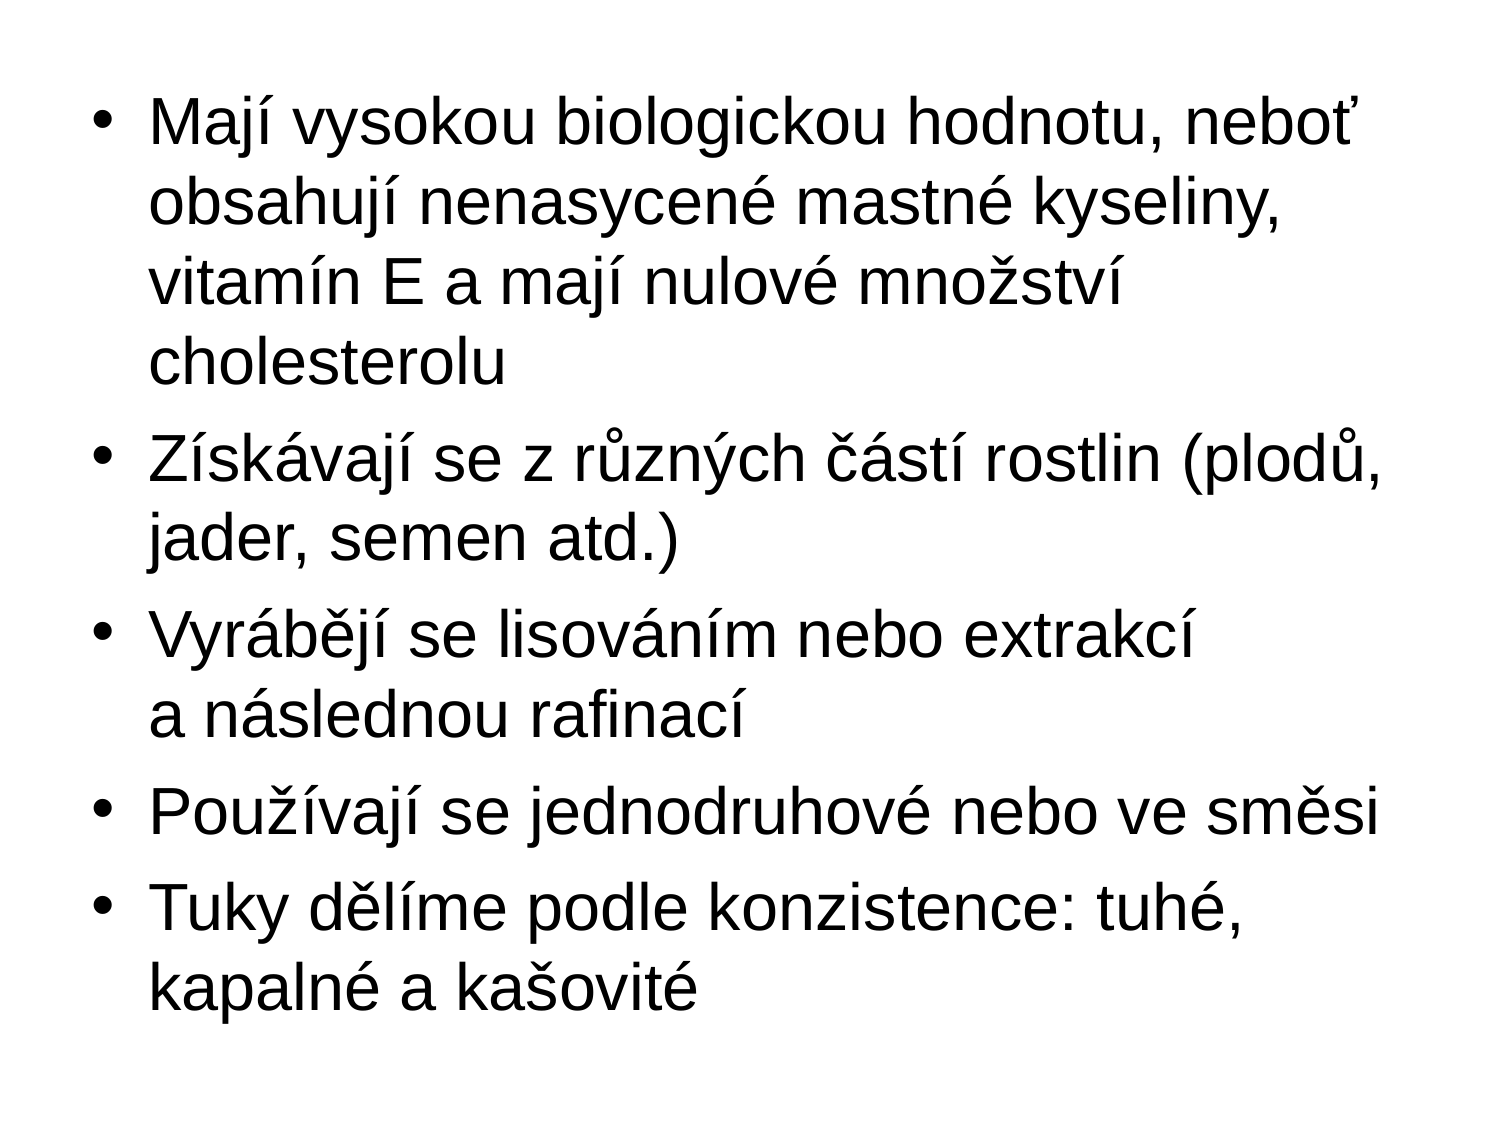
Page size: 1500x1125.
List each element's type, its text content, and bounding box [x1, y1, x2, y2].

list Mají vysokou biologickou hodnotu, neboť obsahují nenasycené mastné kyseliny, vitamín E a mají nulové množství cholesterolu Získávají se z různých částí rostlin (plodů, jader, semen atd.) Vyrábějí se lisováním nebo extrakcí a následnou rafinací Používají se jednodruhové nebo ve směsi Tuky dělíme podle konzistence: tuhé, kapalné a kašovité [76, 70, 1427, 1032]
